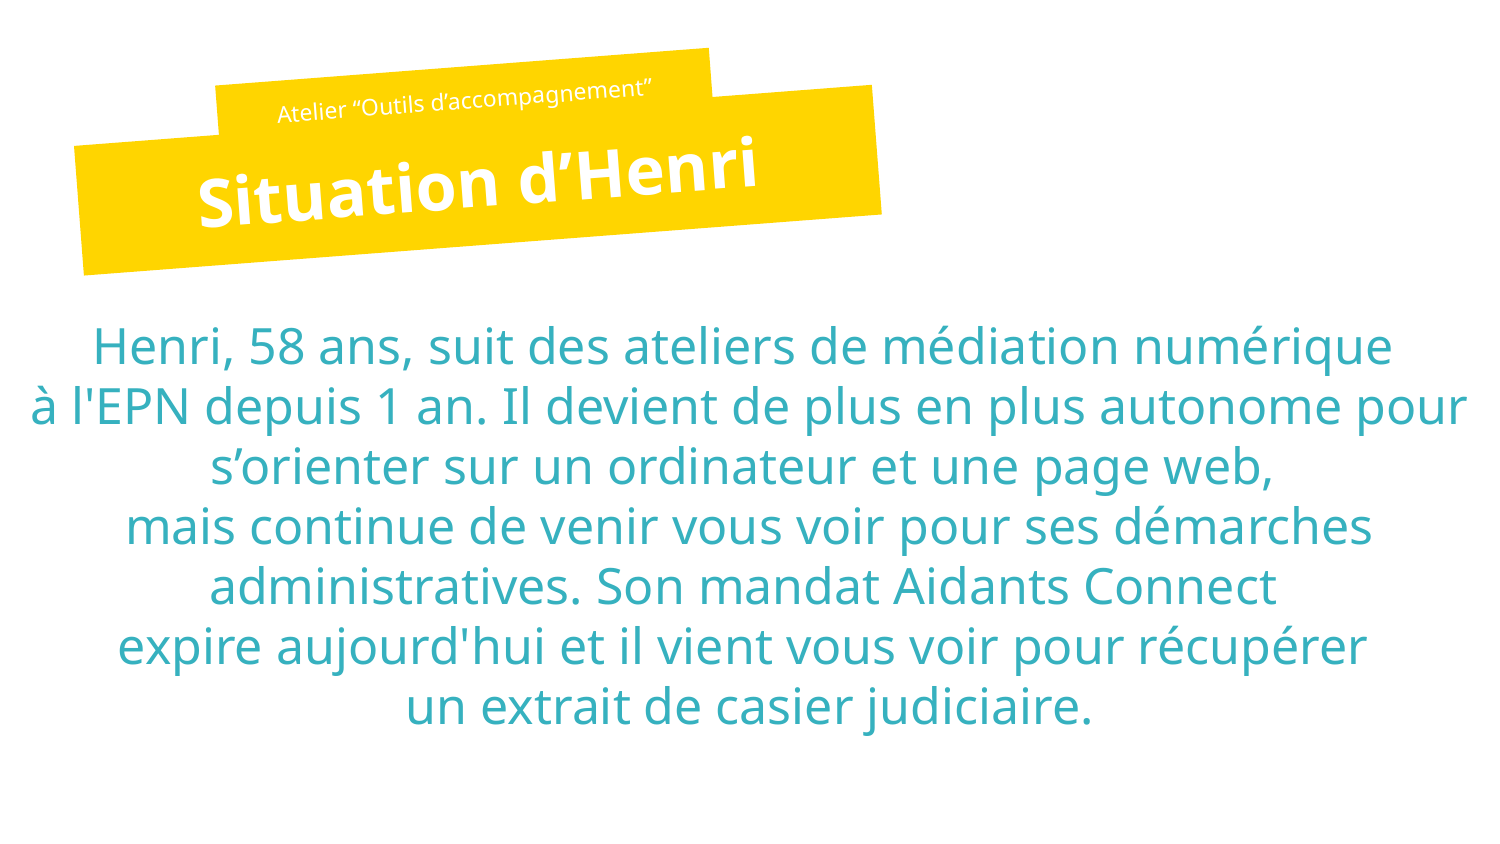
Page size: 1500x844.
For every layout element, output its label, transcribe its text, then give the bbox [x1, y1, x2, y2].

text_box Henri, 58 ans, suit des ateliers de médiation numérique à l'EPN depuis 1 an. Il devient de plus en plus autonome pour s’orienter sur un ordinateur et une page web, mais continue de venir vous voir pour ses démarches administratives. Son mandat Aidants Connect expire aujourd'hui et il vient vous voir pour récupérer un extrait de casier judiciaire. [0, 205, 1500, 844]
text_box Atelier “Outils d’accompagnement” [215, 47, 714, 152]
text_box Situation d’Henri [73, 84, 882, 276]
